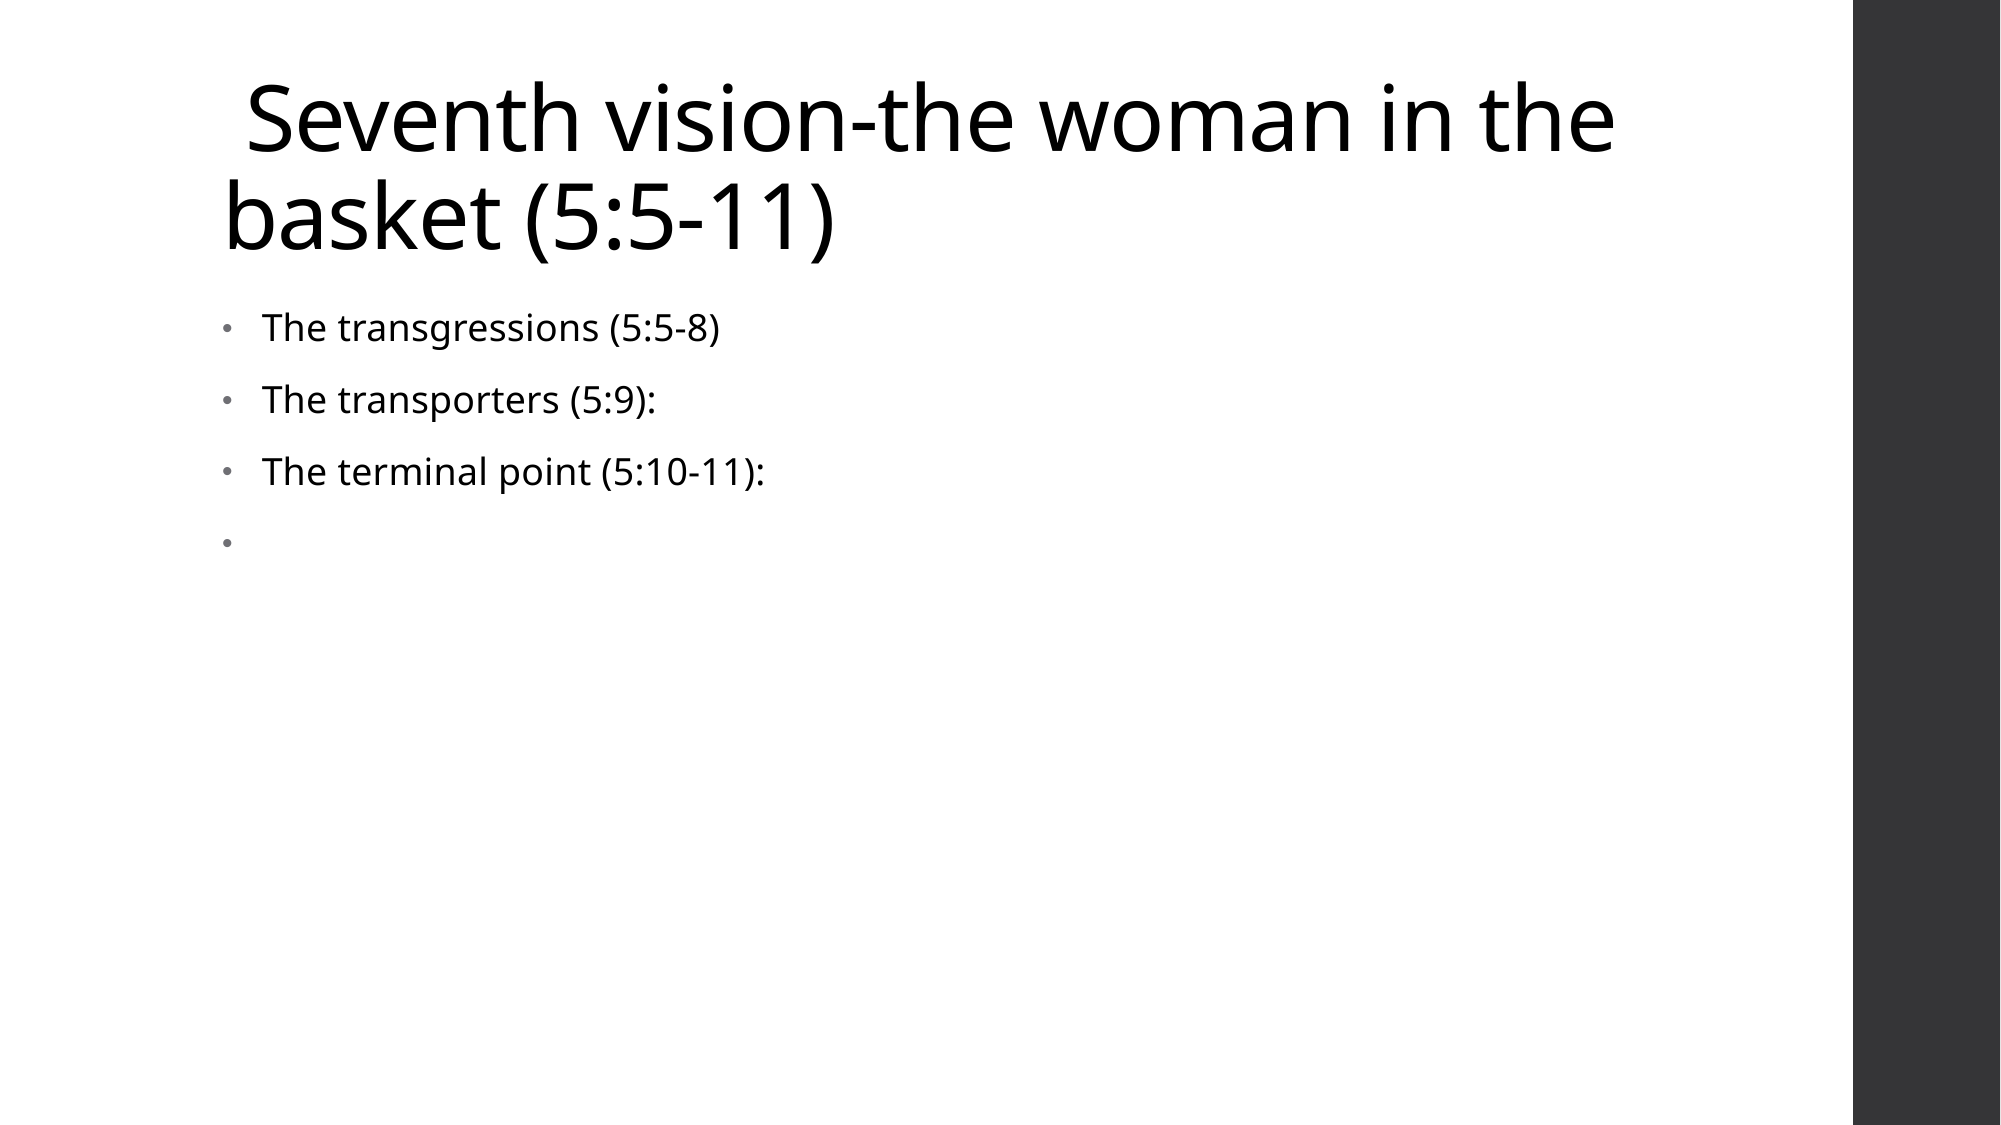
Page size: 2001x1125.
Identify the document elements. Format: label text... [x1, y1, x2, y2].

list The transgressions (5:5-8) The transporters (5:9): The terminal point (5:10-11): [206, 299, 1617, 1014]
title Seventh vision-the woman in the basket (5:5-11) [206, 60, 1797, 278]
